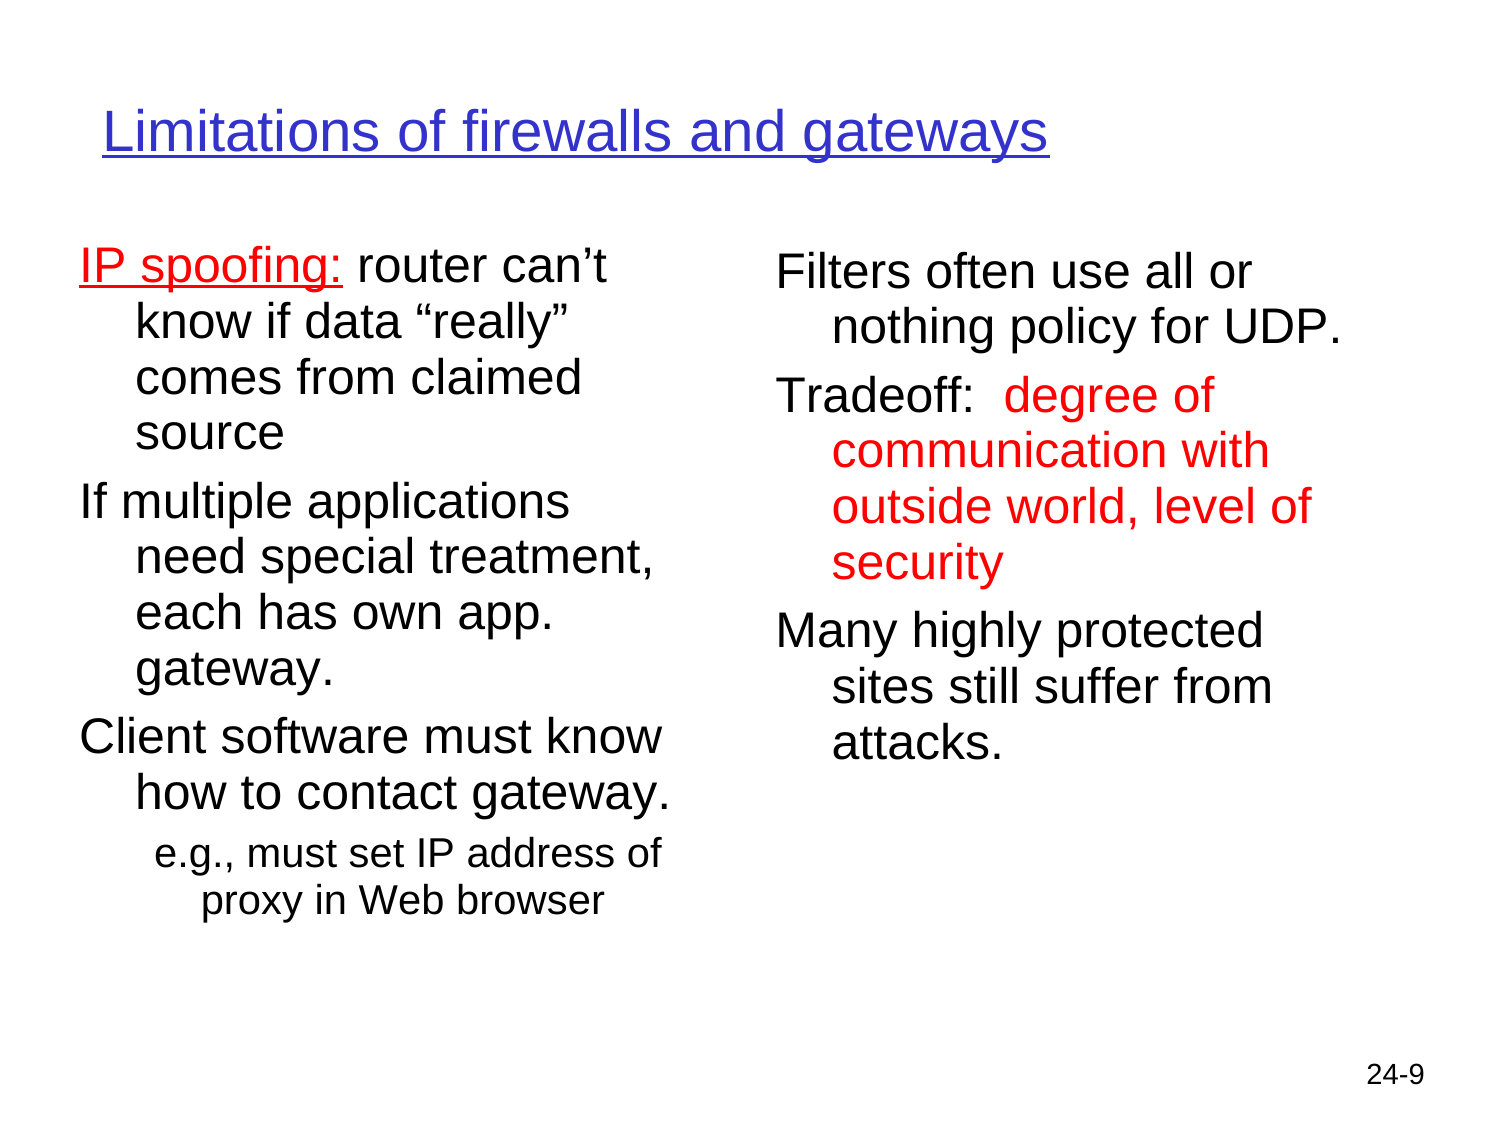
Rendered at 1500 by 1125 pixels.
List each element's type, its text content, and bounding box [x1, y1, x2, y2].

title Limitations of firewalls and gateways [87, 37, 1363, 225]
list IP spoofing: router can’t know if data “really” comes from claimed source If multiple applications need special treatment, each has own app. gateway. Client software must know how to contact gateway. e.g., must set IP address of proxy in Web browser [64, 229, 701, 993]
list Filters often use all or nothing policy for UDP. Tradeoff: degree of communication with outside world, level of security Many highly protected sites still suffer from attacks. [760, 235, 1386, 998]
